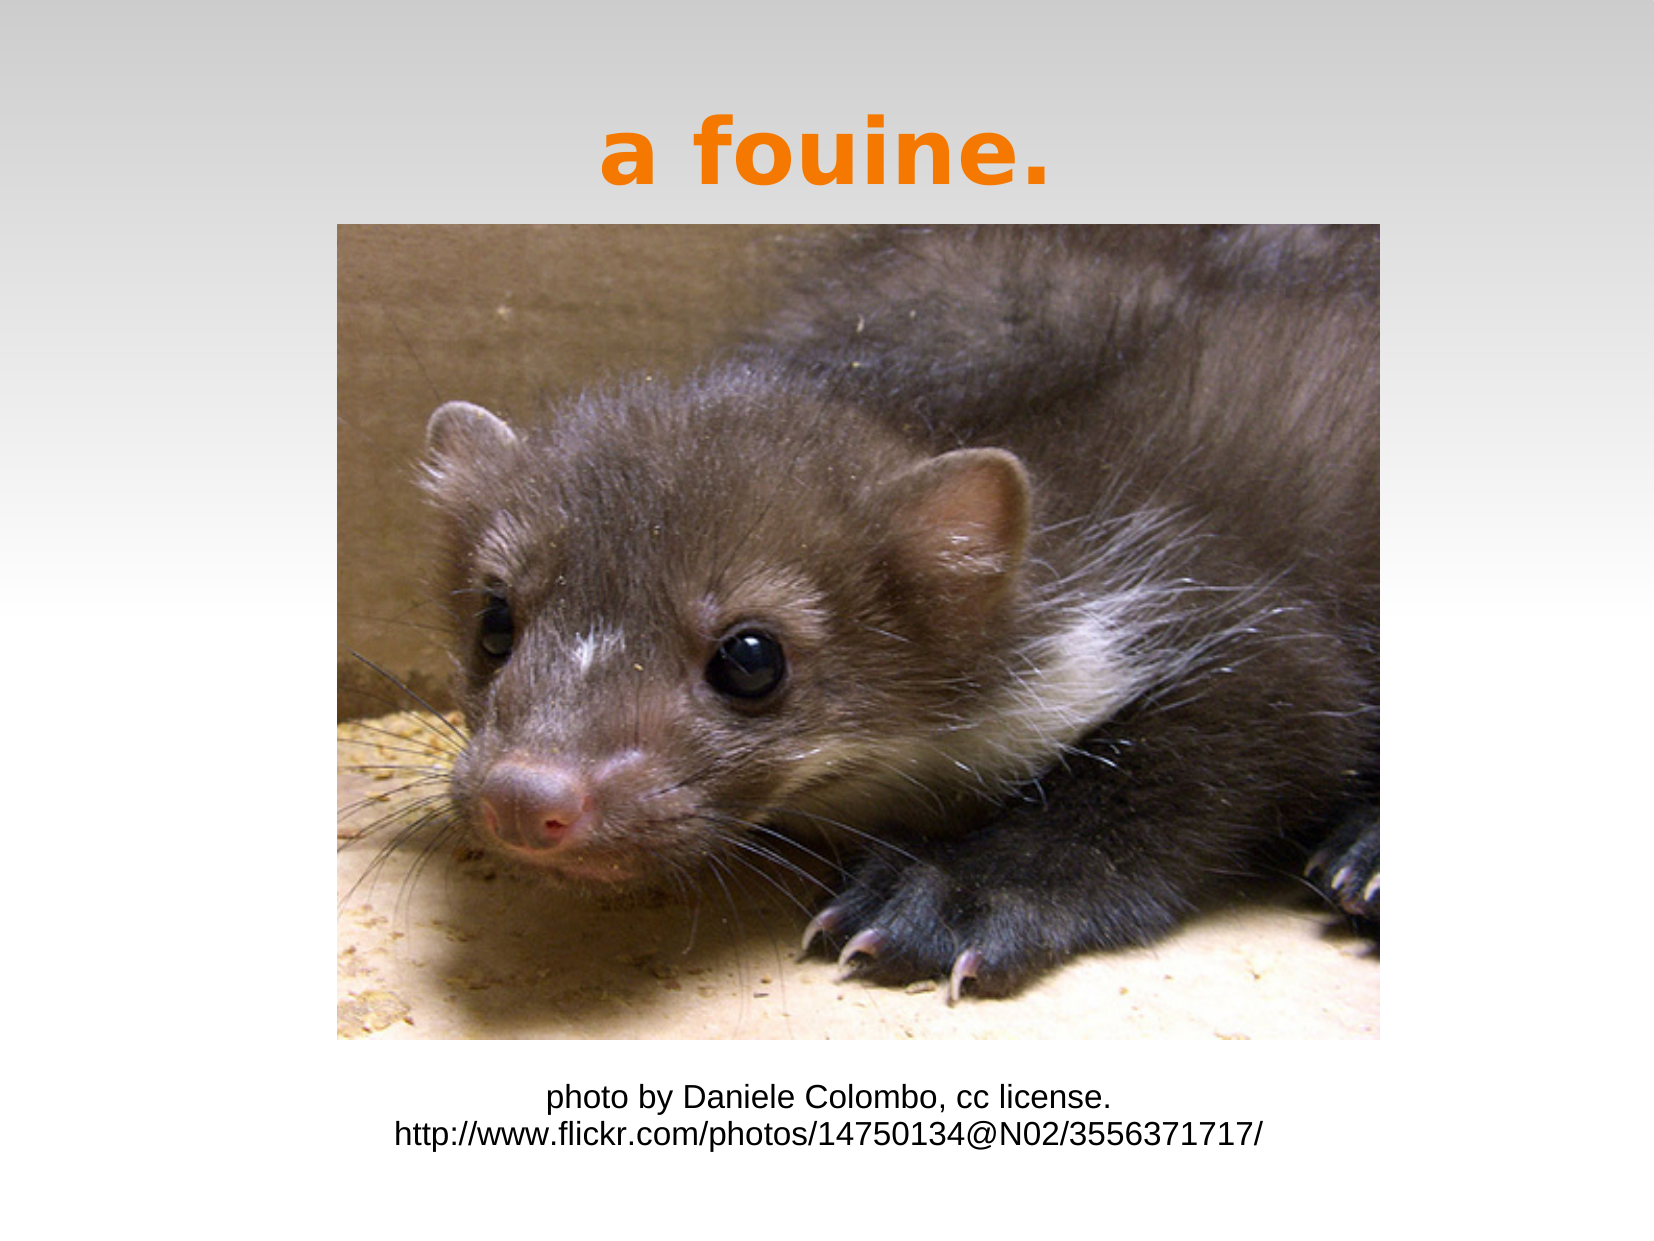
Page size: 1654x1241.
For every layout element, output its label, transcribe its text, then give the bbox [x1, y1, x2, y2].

picture [337, 224, 1380, 1040]
subtitle photo by Daniele Colombo, cc license. http://www.flickr.com/photos/14750134@N02/3556371717/ [85, 1078, 1574, 1153]
title a fouine. [82, 49, 1571, 257]
